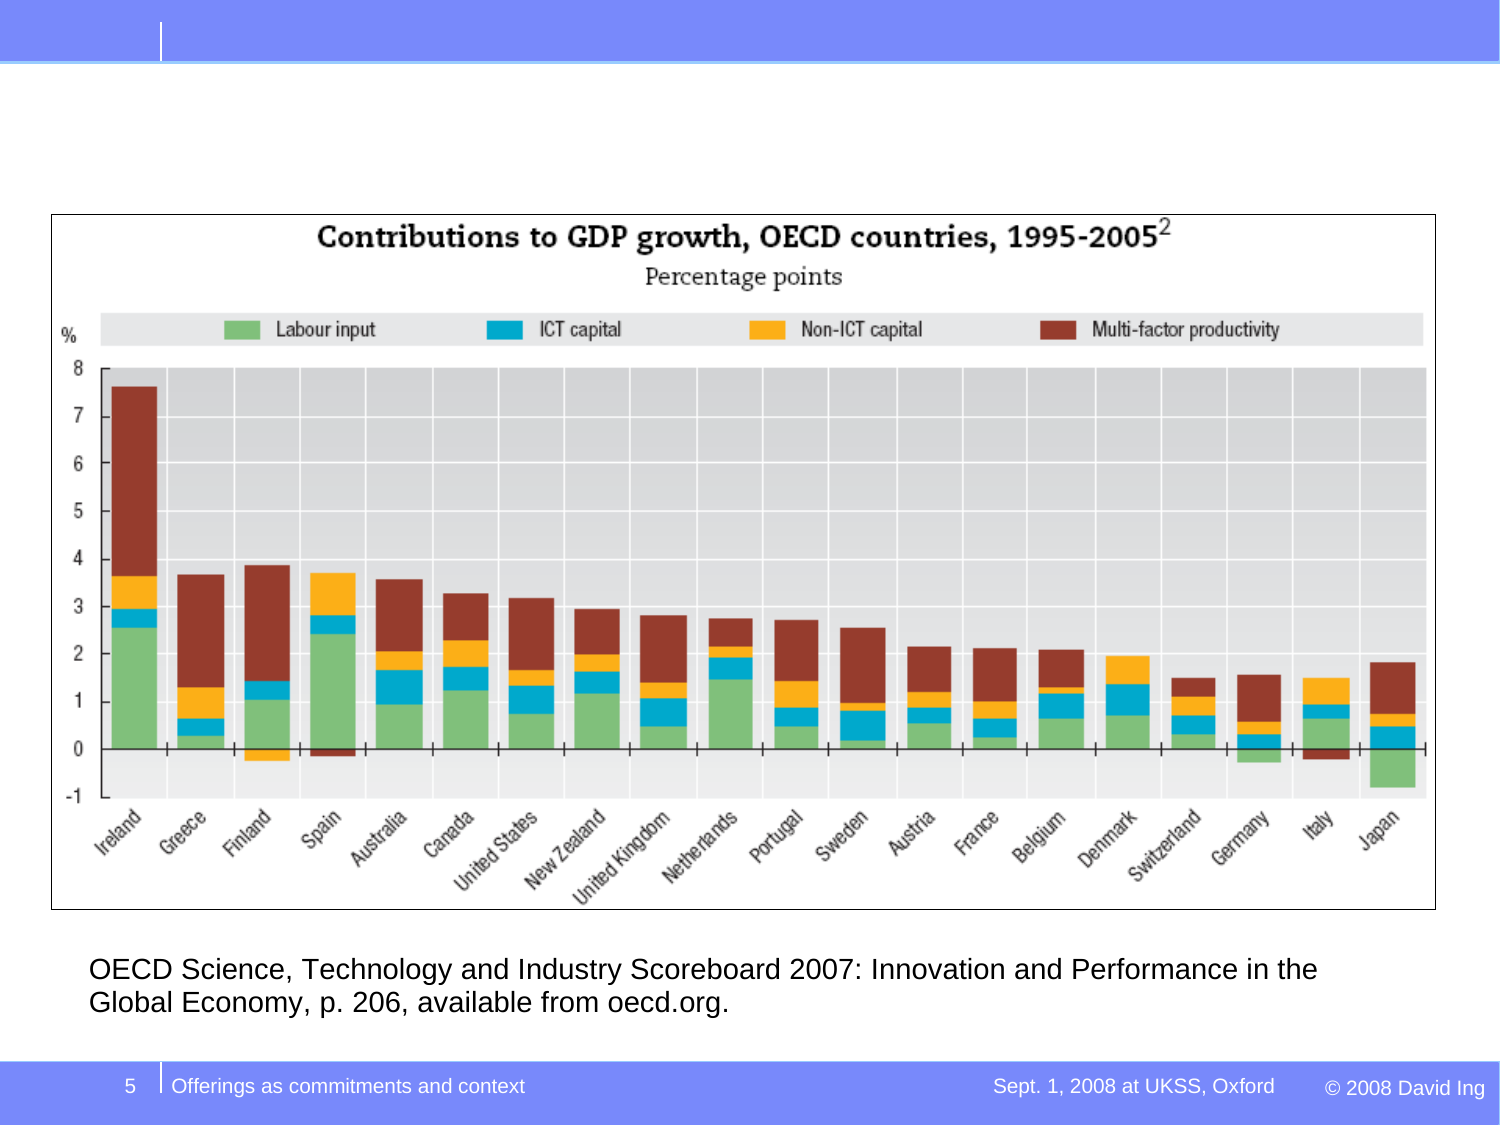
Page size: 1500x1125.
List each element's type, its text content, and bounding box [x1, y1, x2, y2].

text_box OECD Science, Technology and Industry Scoreboard 2007: Innovation and Performance in the Global Economy, p. 206, available from oecd.org. [73, 945, 1427, 1030]
picture [51, 213, 1436, 910]
